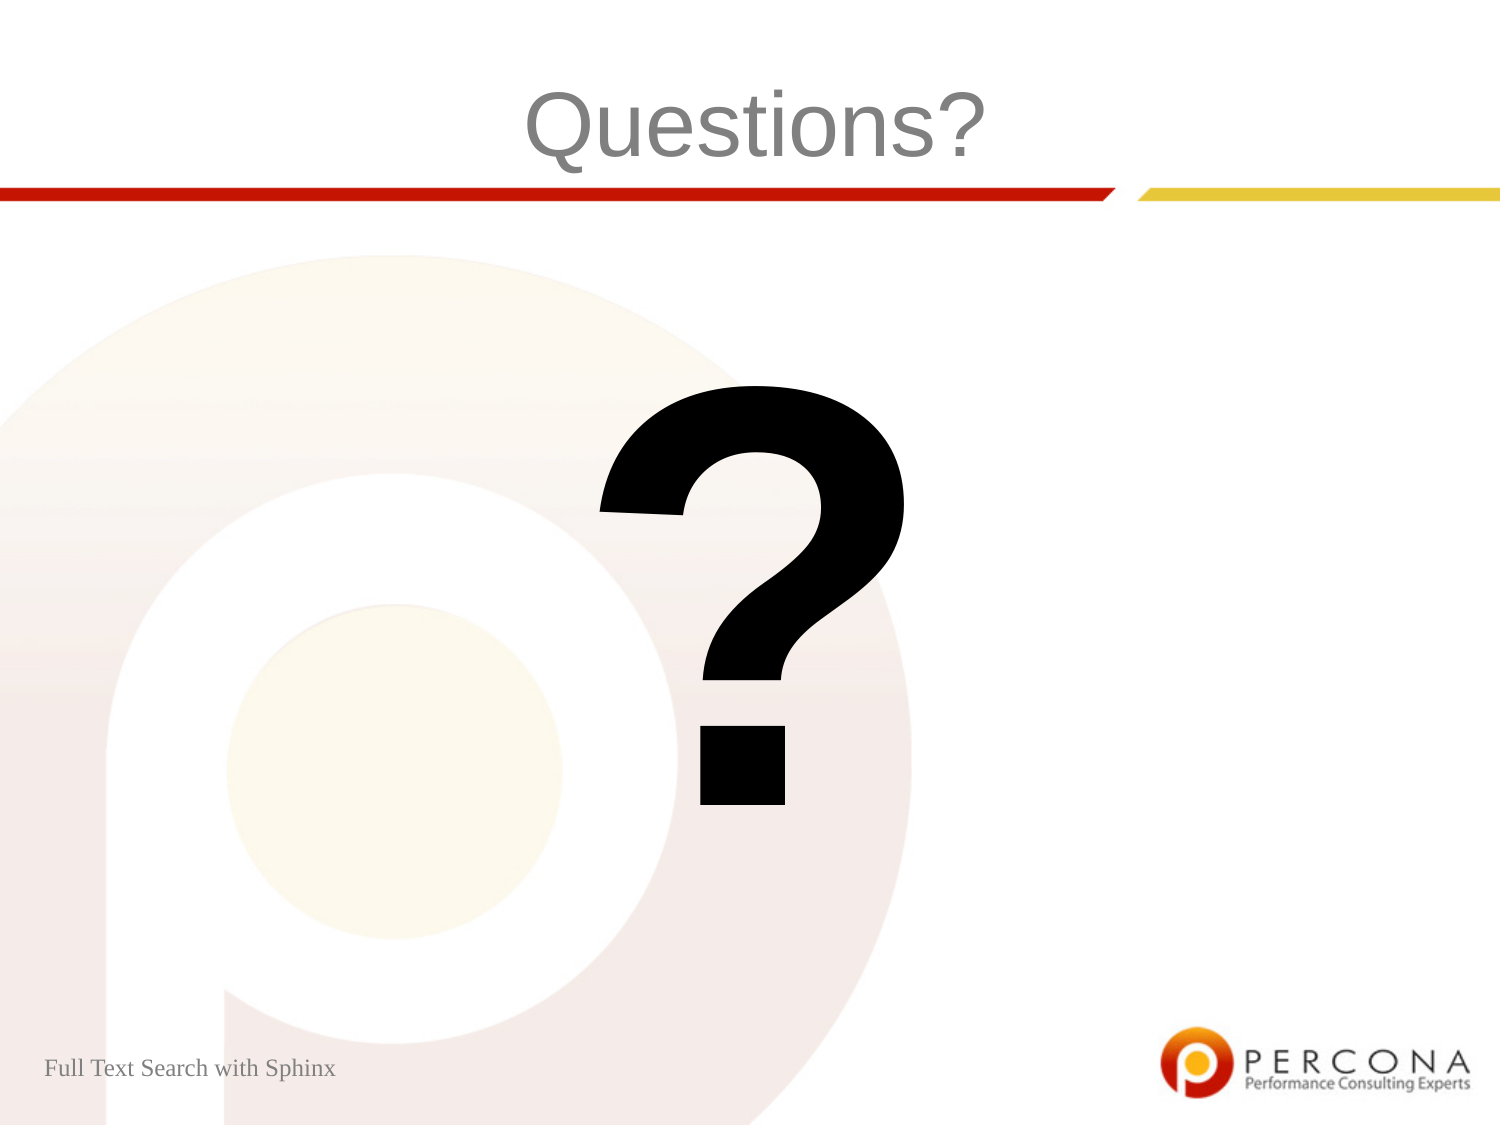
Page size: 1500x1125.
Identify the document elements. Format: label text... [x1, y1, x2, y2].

title Questions? [41, 62, 1471, 187]
list ? [41, 262, 1471, 991]
picture [0, 0, 1500, 1125]
